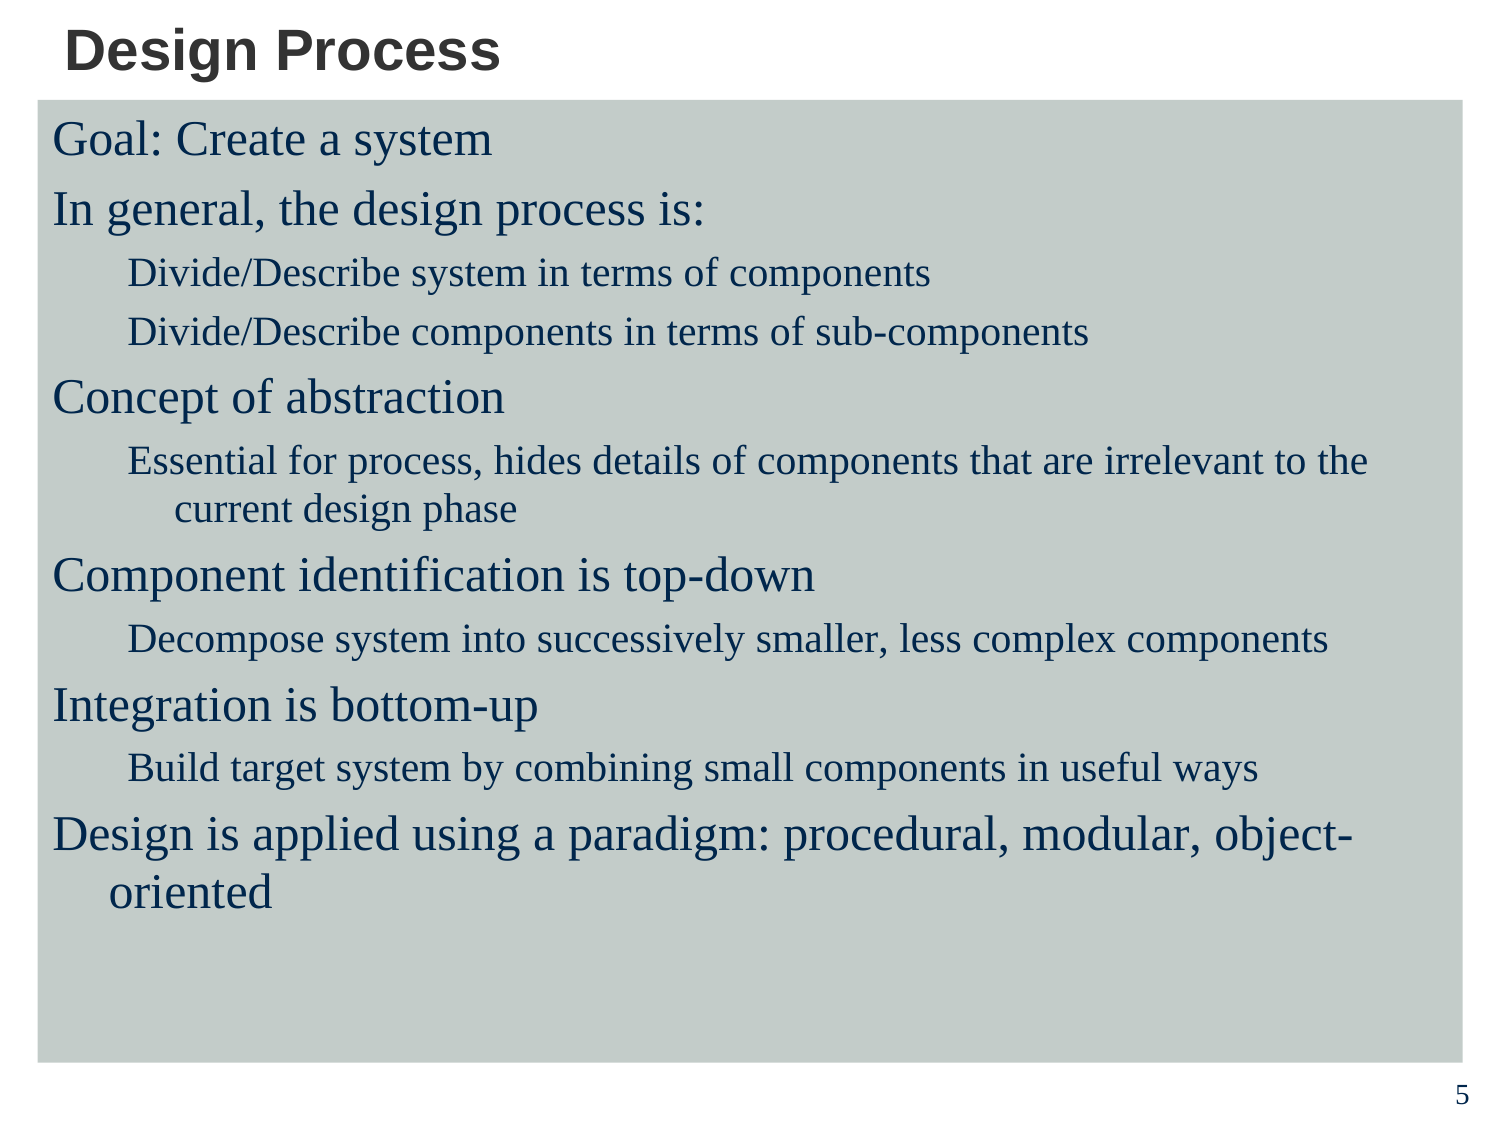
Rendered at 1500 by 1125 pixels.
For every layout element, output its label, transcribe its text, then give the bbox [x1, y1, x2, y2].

title Design Process [50, 0, 1450, 91]
list Goal: Create a system In general, the design process is: Divide/Describe system in terms of components Divide/Describe components in terms of sub-components Concept of abstraction Essential for process, hides details of components that are irrelevant to the current design phase Component identification is top-down Decompose system into successively smaller, less complex components Integration is bottom-up Build target system by combining small components in useful ways Design is applied using a paradigm: procedural, modular, object-oriented [37, 99, 1463, 1063]
picture [0, 0, 1500, 1125]
